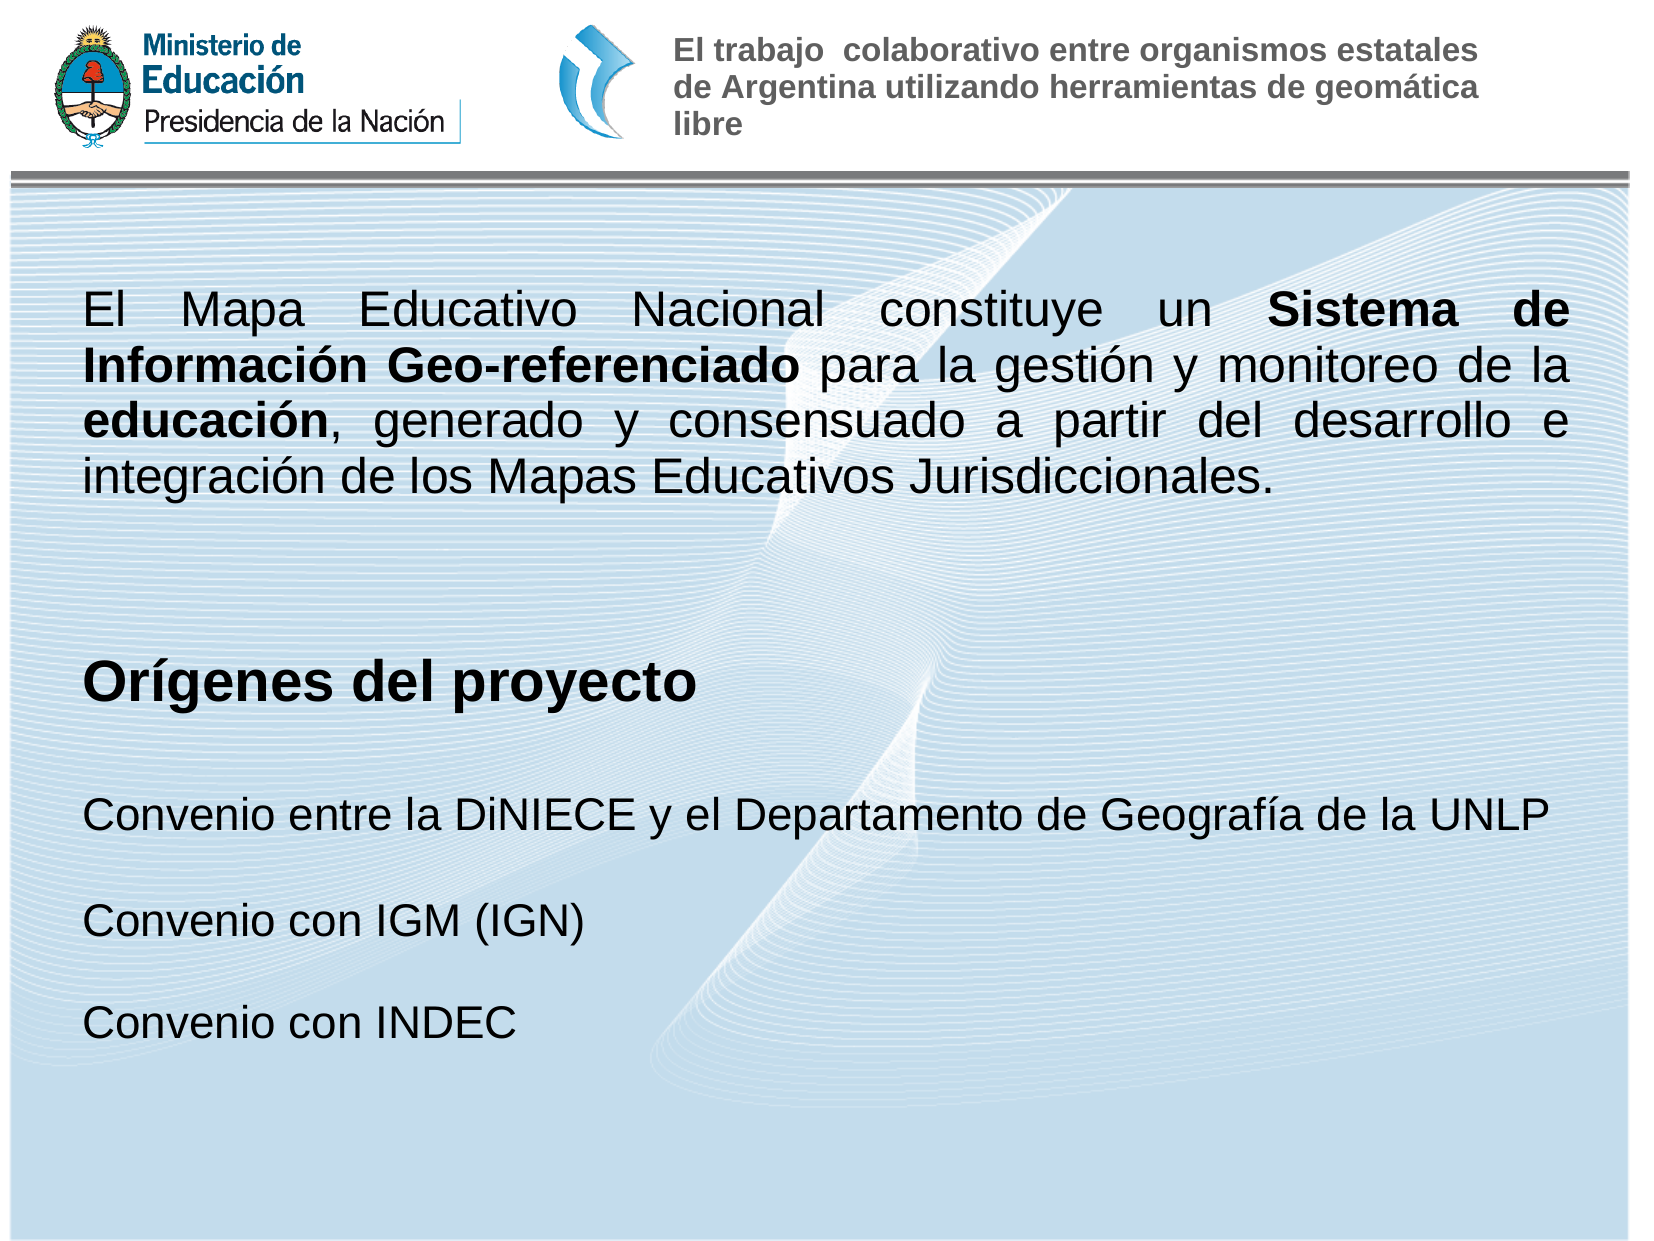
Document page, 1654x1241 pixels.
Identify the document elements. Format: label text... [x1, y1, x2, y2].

text_box El Mapa Educativo Nacional constituye un Sistema de Información Geo-referenciado para la gestión y monitoreo de la educación, generado y consensuado a partir del desarrollo e integración de los Mapas Educativos Jurisdiccionales. Orígenes del proyecto Convenio entre la DiNIECE y el Departamento de Geografía de la UNLP Convenio con IGM (IGN) Convenio con INDEC [82, 261, 1571, 1066]
picture [0, 17, 1642, 1241]
text_box El trabajo colaborativo entre organismos estatales de Argentina utilizando herramientas de geomática libre [673, 0, 1512, 171]
